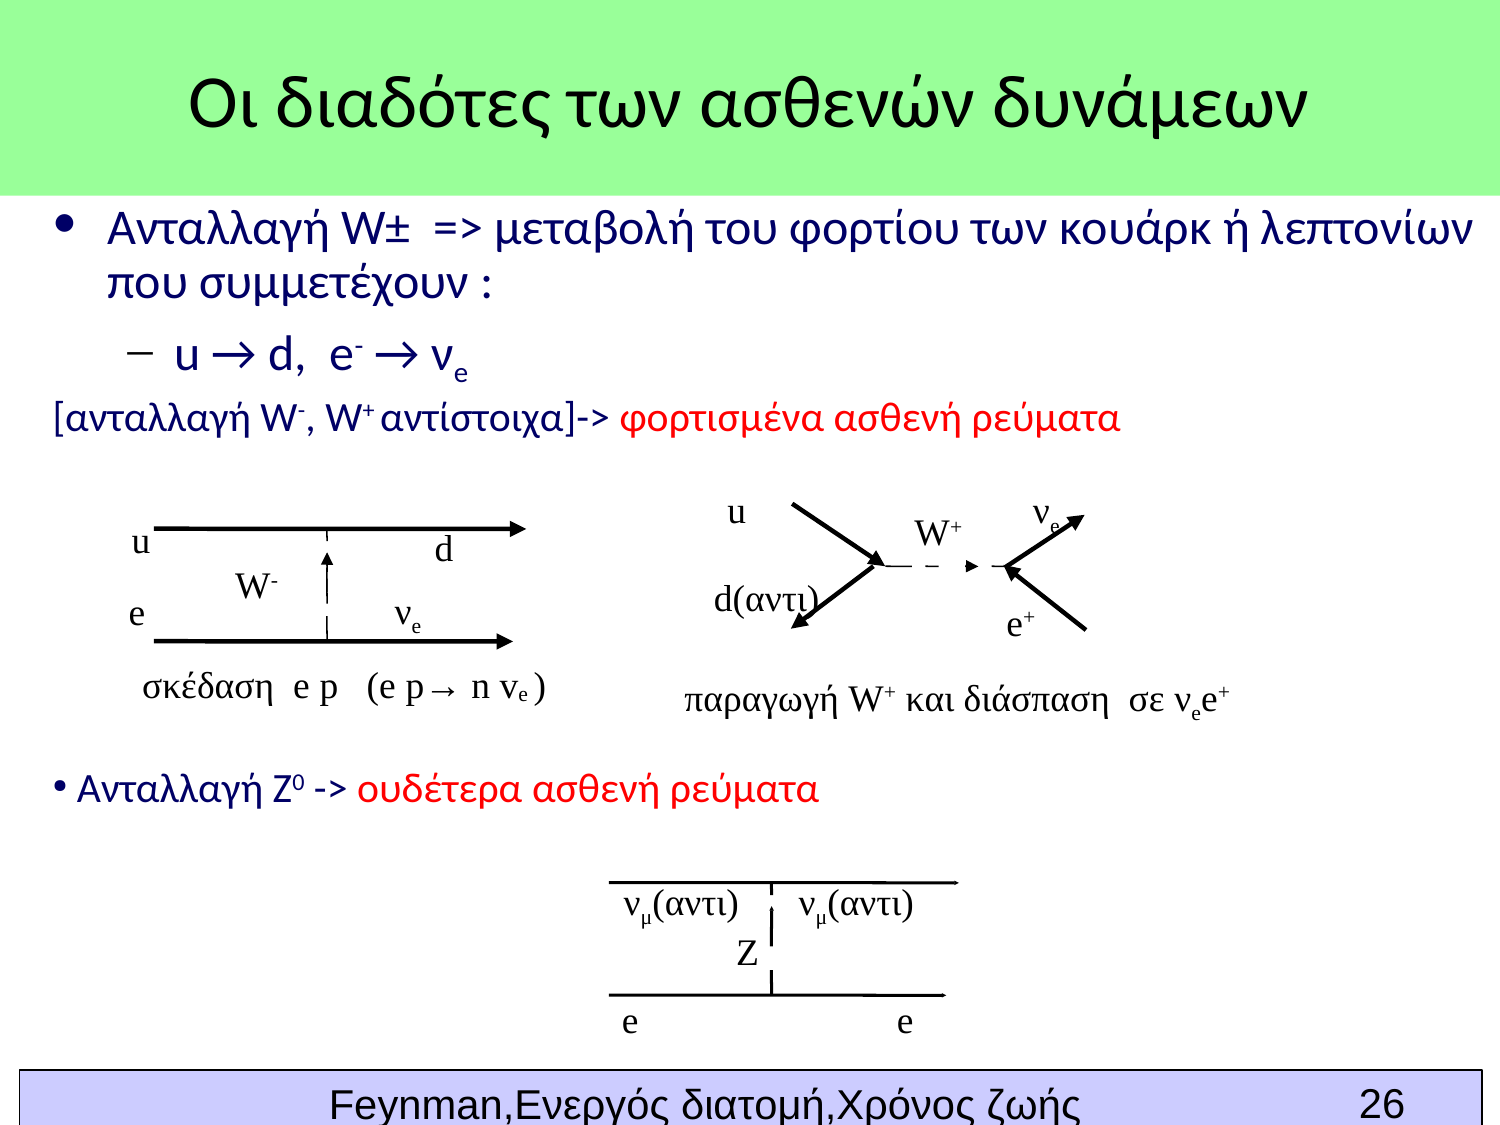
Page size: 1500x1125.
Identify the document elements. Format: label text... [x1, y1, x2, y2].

text_box d [419, 516, 500, 577]
text_box παραγωγή W+ και διάσπαση σε νee+ [669, 666, 1388, 733]
text_box e [607, 988, 683, 1050]
text_box νe [379, 579, 593, 647]
text_box Οι διαδότες των ασθενών δυνάμεων [0, 0, 1500, 196]
text_box e [114, 580, 194, 642]
text_box νμ(αντι) [608, 870, 834, 937]
text_box u [116, 508, 197, 569]
text_box e+ [991, 591, 1072, 652]
text_box d(αντι) [699, 566, 859, 627]
text_box W- [220, 553, 354, 615]
text_box Ζ [721, 937, 797, 981]
text_box u [712, 478, 793, 540]
text_box e [882, 988, 958, 1050]
text_box σκέδαση e p (e p→ n ve ) [127, 653, 633, 715]
text_box W+ [899, 500, 1033, 562]
text_box νe [1018, 478, 1098, 546]
text_box Ανταλλαγή W± => μεταβολή του φορτίου των κουάρκ ή λεπτονίων που συμμετέχουν : u → d, e- → νe [ανταλλαγή W-, W+ αντίστοιχα]-> φορτισμένα ασθενή ρεύματα Ανταλλαγή Ζ0 -> ουδέτερα ασθενή ρεύματα [37, 193, 1500, 1082]
text_box νμ(αντι) [834, 870, 1009, 937]
